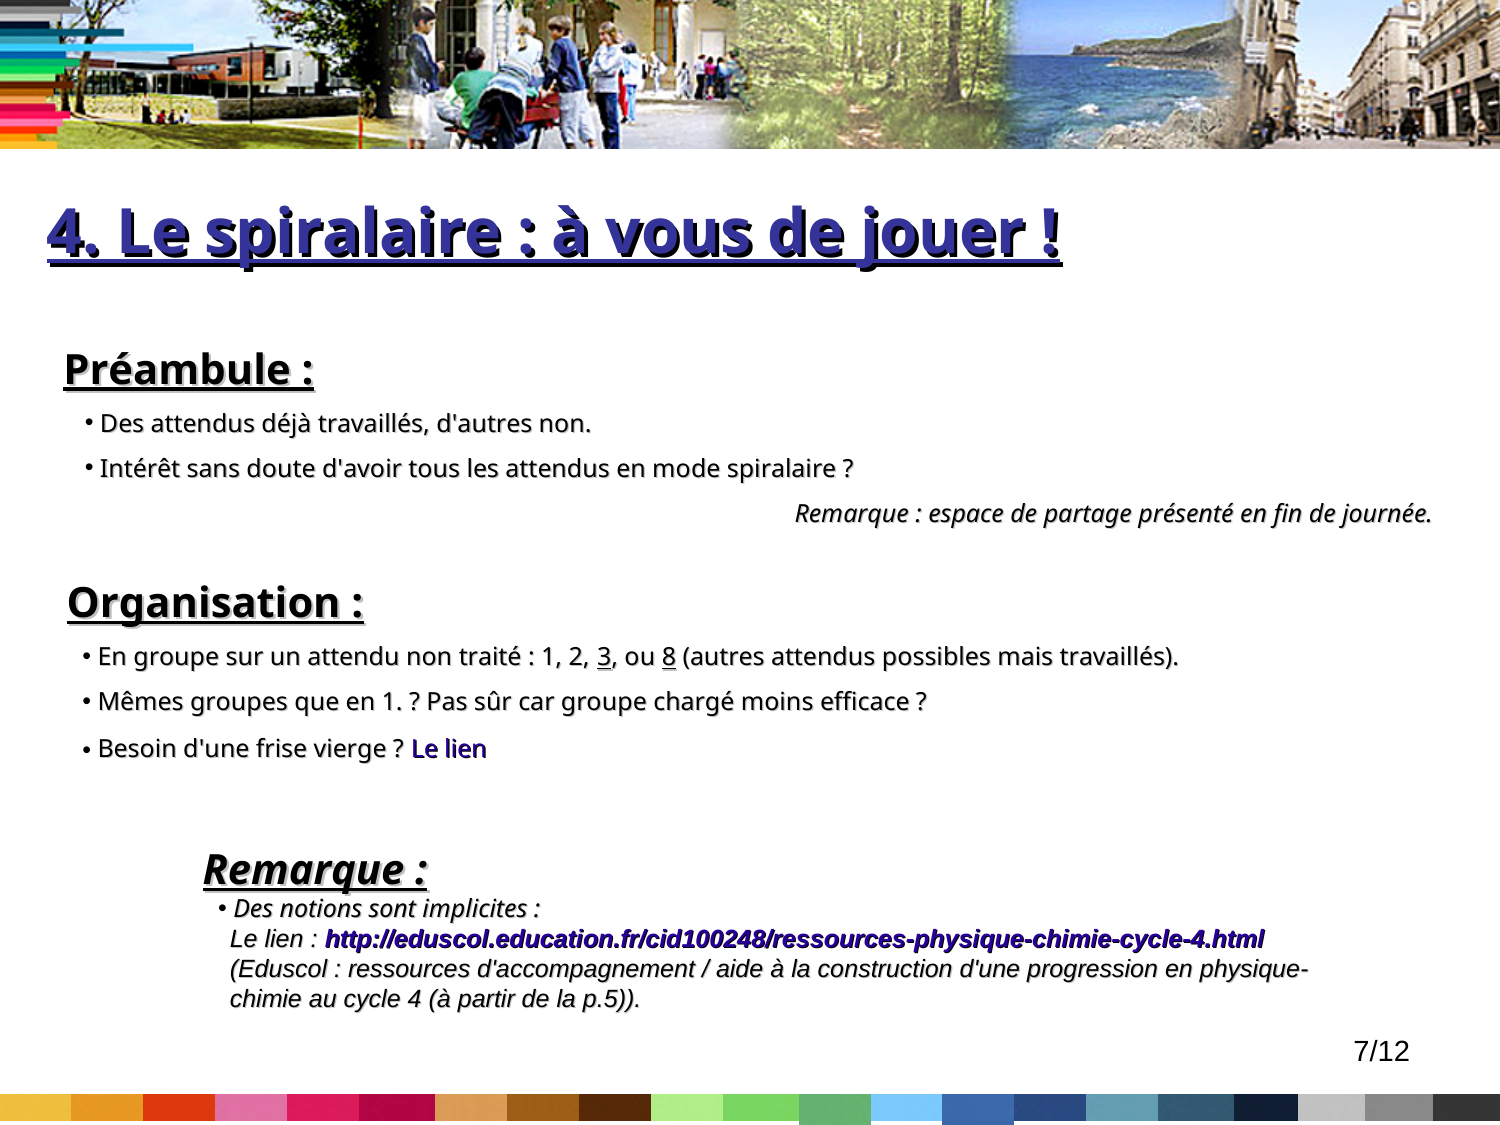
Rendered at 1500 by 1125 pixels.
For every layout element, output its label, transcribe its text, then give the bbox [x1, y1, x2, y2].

text_box Remarque : Des notions sont implicites : Le lien : http://eduscol.education.fr/cid100248/ressources-physique-chimie-cycle-4.html (Eduscol : ressources d'accompagnement / aide à la construction d'une progression en physique-chimie au cycle 4 (à partir de la p.5)). [174, 810, 1346, 1070]
picture [0, 1094, 1500, 1125]
text_box 4. Le spiralaire : à vous de jouer ! [0, 183, 1500, 275]
picture [0, 0, 1500, 149]
text_box Préambule : Des attendus déjà travaillés, d'autres non. Intérêt sans doute d'avoir tous les attendus en mode spiralaire ? Remarque : espace de partage présenté en fin de journée. [35, 309, 1450, 585]
text_box <numéro>/12 [1074, 1024, 1426, 1103]
text_box Organisation : En groupe sur un attendu non traité : 1, 2, 3, ou 8 (autres attendus possibles mais travaillés). Mêmes groupes que en 1. ? Pas sûr car groupe chargé moins efficace ? Besoin d'une frise vierge ? Le lien [38, 543, 1453, 819]
